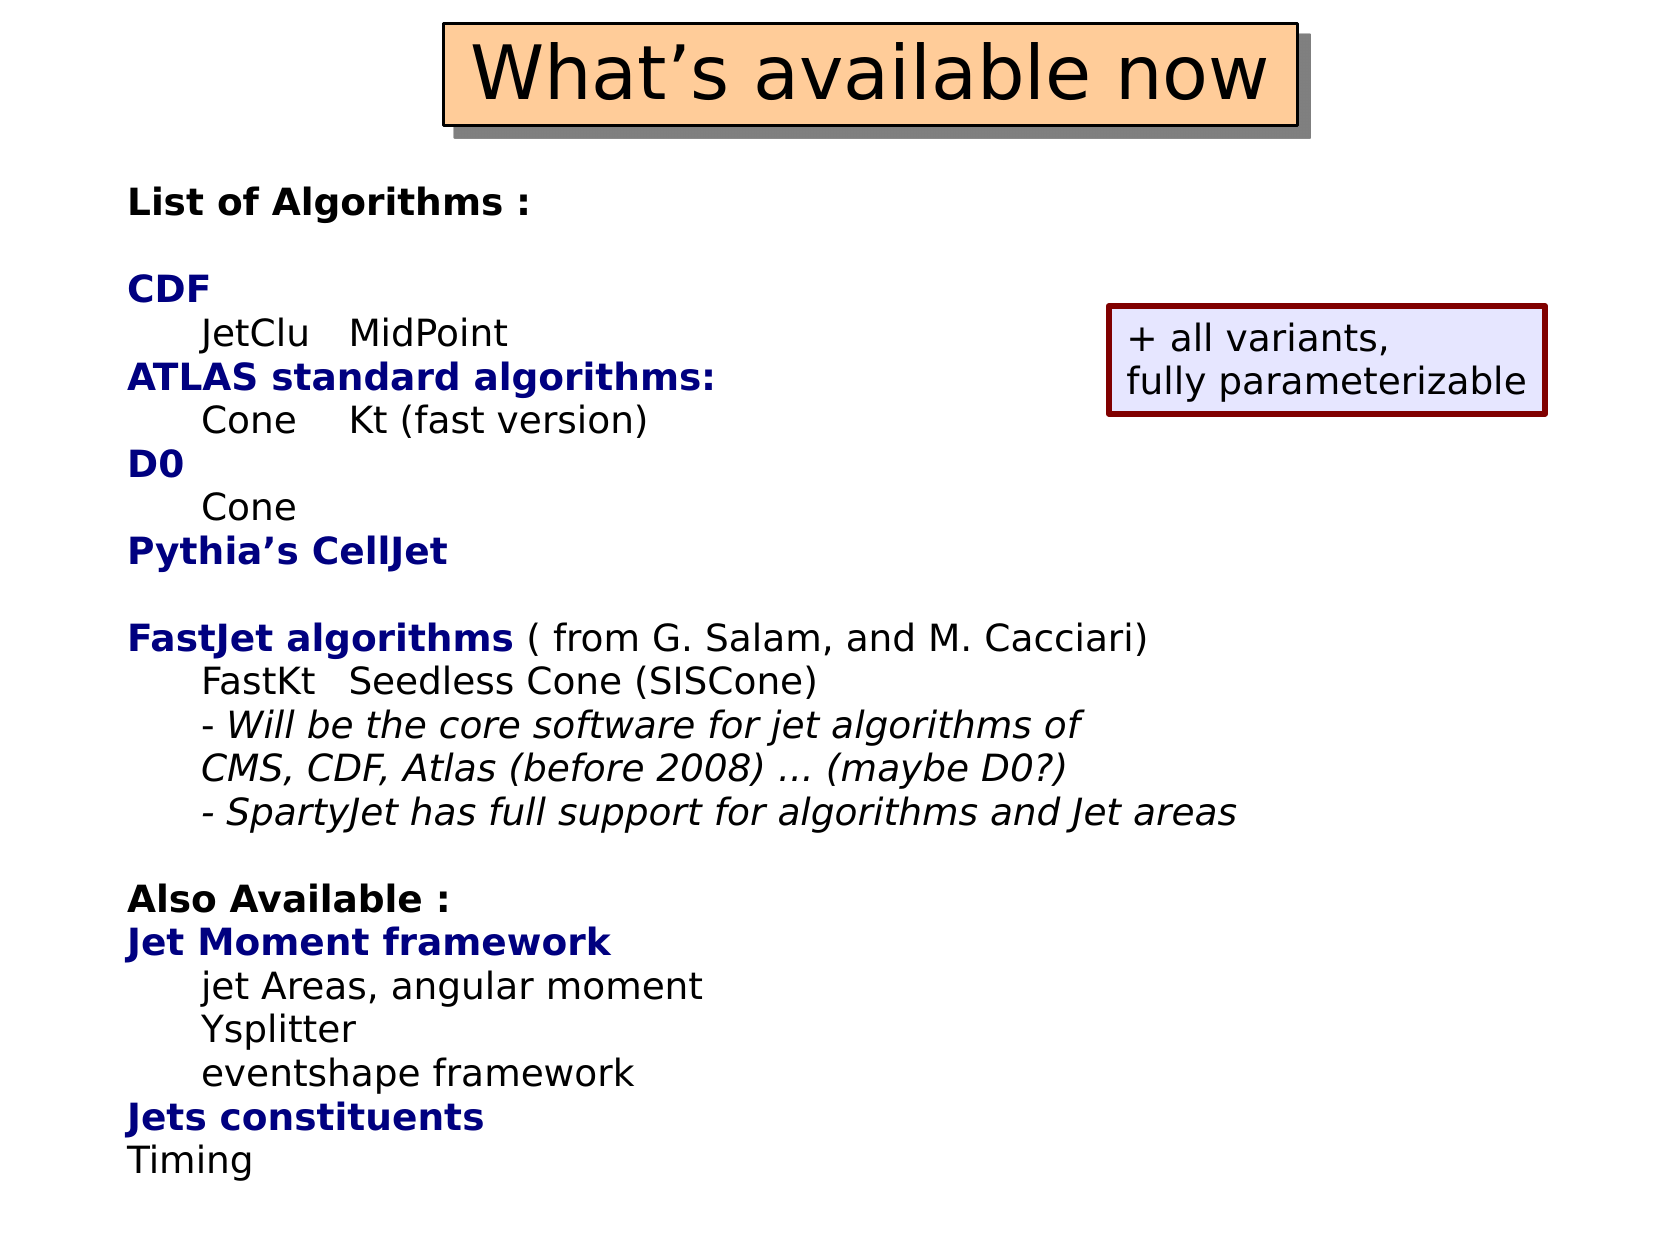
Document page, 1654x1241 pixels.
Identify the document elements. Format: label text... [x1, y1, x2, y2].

text_box What’s available now [443, 23, 1298, 126]
text_box List of Algorithms : CDF JetClu MidPoint ATLAS standard algorithms: Cone Kt (fast version) D0 Cone Pythia’s CellJet FastJet algorithms ( from G. Salam, and M. Cacciari) FastKt Seedless Cone (SISCone) - Will be the core software for jet algorithms of CMS, CDF, Atlas (before 2008) ... (maybe D0?) - SpartyJet has full support for algorithms and Jet areas Also Available : Jet Moment framework jet Areas, angular moment Ysplitter eventshape framework Jets constituents Timing [112, 173, 1254, 1190]
text_box + all variants, fully parameterizable [1108, 305, 1546, 414]
